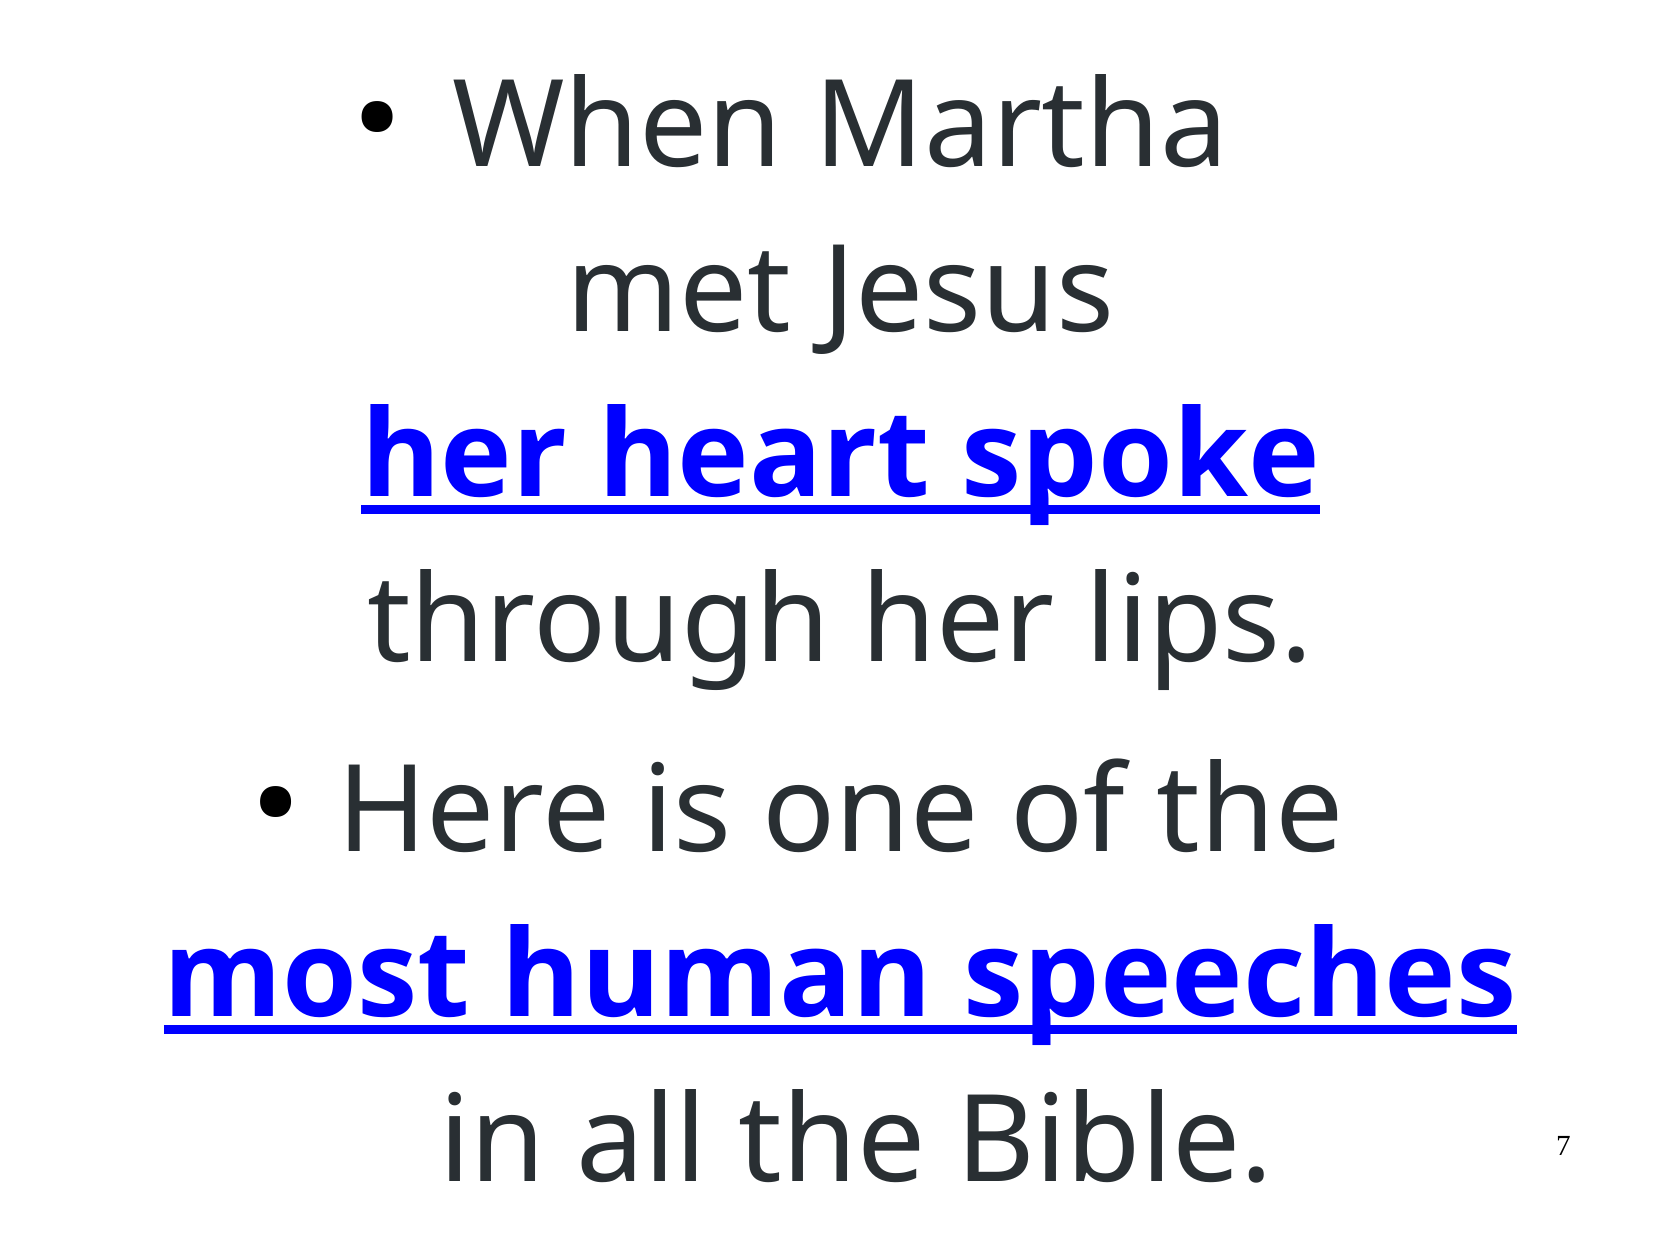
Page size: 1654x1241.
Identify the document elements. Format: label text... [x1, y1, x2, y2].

list When Martha met Jesus her heart spoke through her lips. Here is one of the most human speeches in all the Bible. [37, 37, 1613, 1238]
